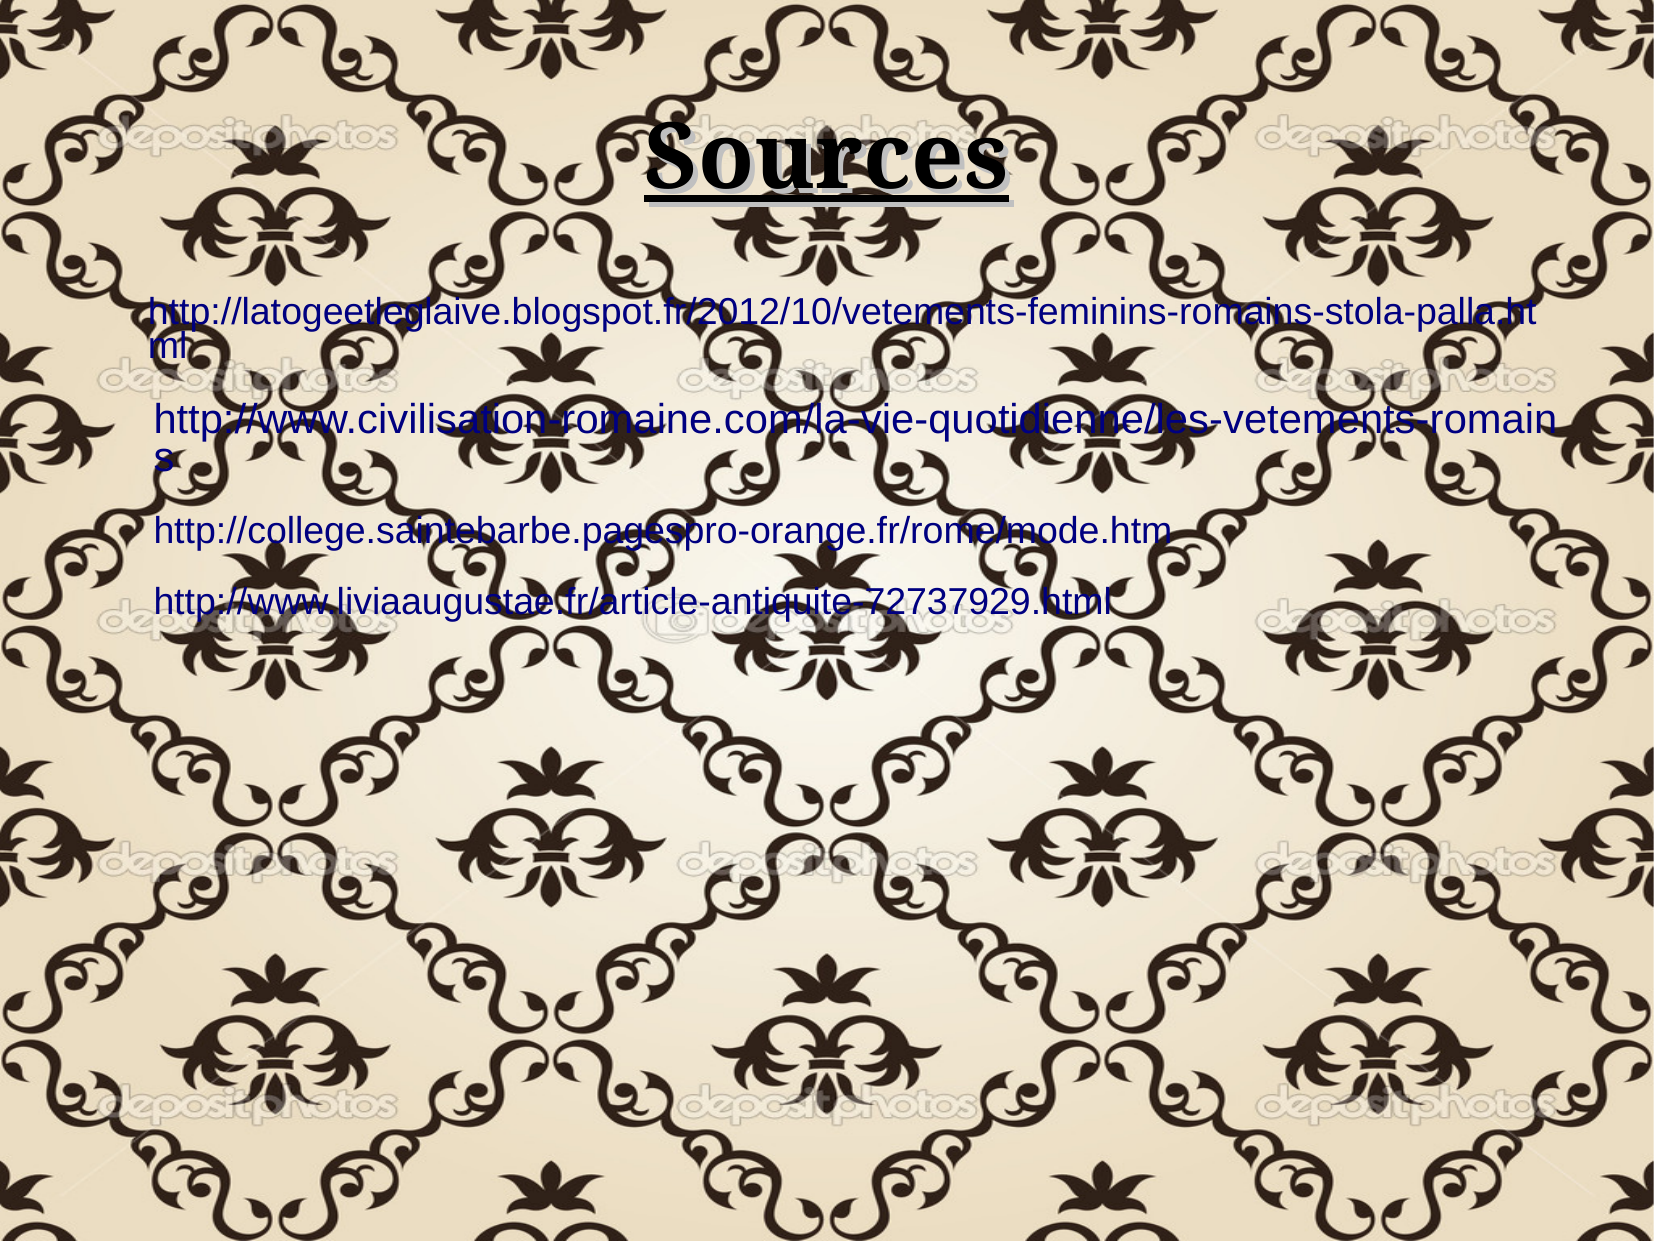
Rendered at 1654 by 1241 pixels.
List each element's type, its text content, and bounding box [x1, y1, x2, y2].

picture [0, 0, 1654, 1241]
title Sources [82, 49, 1571, 257]
list http://latogeetleglaive.blogspot.fr/2012/10/vetements-feminins-romains-stola-palla.html http://www.civilisation-romaine.com/la-vie-quotidienne/les-vetements-romains http://college.saintebarbe.pagespro-orange.fr/rome/mode.htm http://www.liviaaugustae.fr/article-antiquite-72737929.html [82, 290, 1571, 1109]
